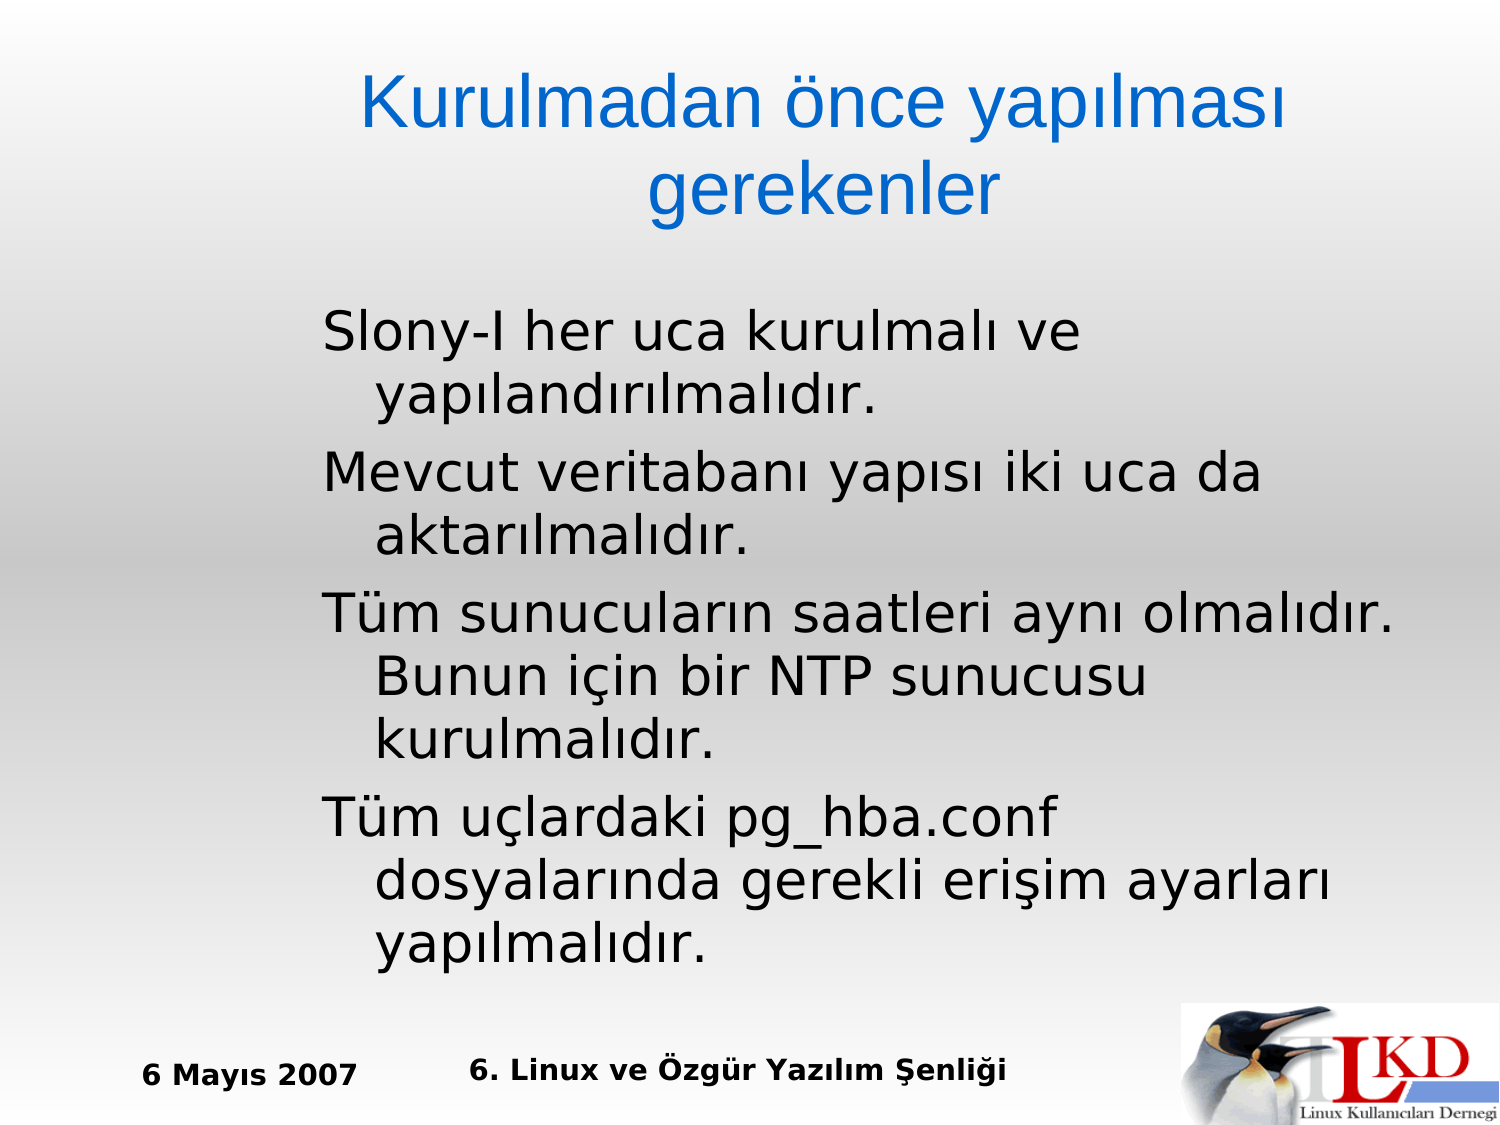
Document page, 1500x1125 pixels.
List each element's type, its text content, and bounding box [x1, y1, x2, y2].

list Slony-I her uca kurulmalı ve yapılandırılmalıdır. Mevcut veritabanı yapısı iki uca da aktarılmalıdır. Tüm sunucuların saatleri aynı olmalıdır. Bunun için bir NTP sunucusu kurulmalıdır. Tüm uçlardaki pg_hba.conf dosyalarında gerekli erişim ayarları yapılmalıdır. [224, 299, 1425, 976]
title Kurulmadan önce yapılması gerekenler [224, 29, 1425, 257]
picture [1181, 1003, 1499, 1125]
